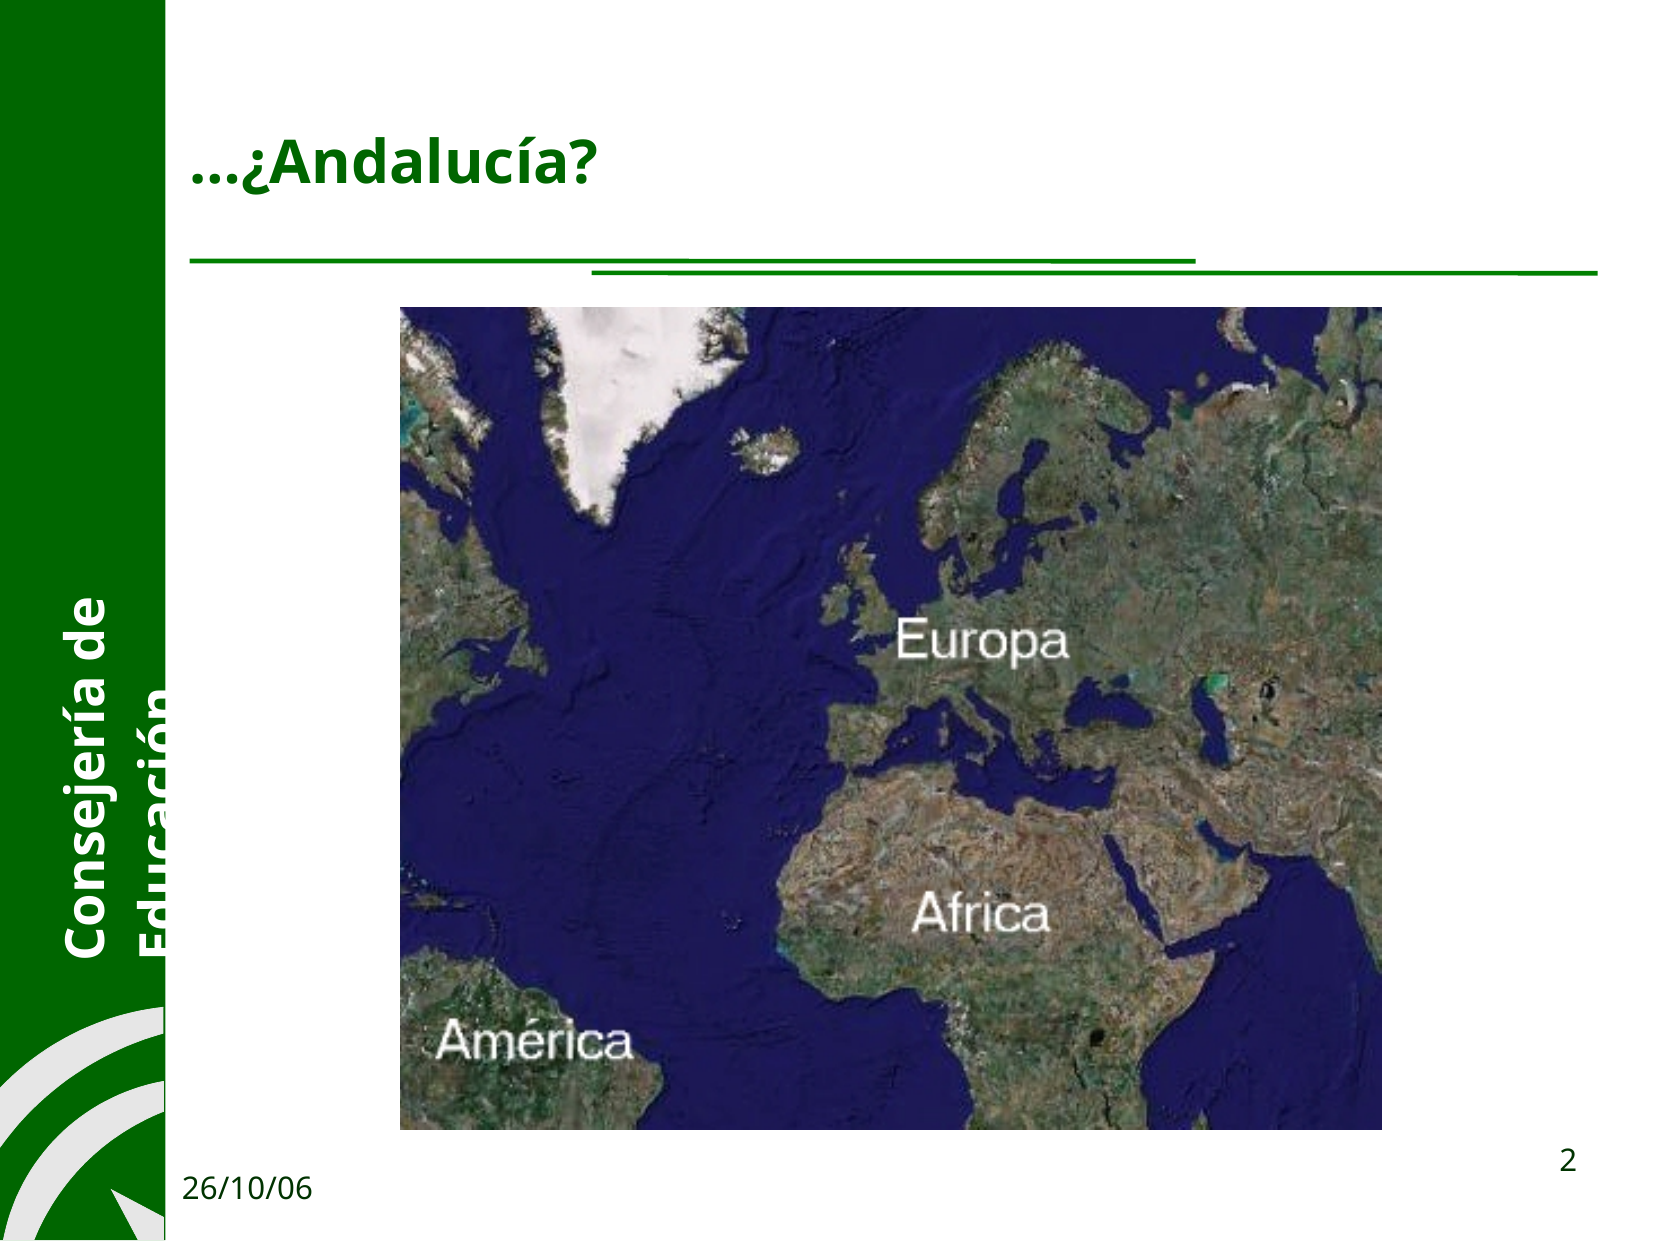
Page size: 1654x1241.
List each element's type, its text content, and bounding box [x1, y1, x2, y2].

picture [400, 307, 1382, 1130]
title …¿Andalucía? [189, 49, 1572, 257]
